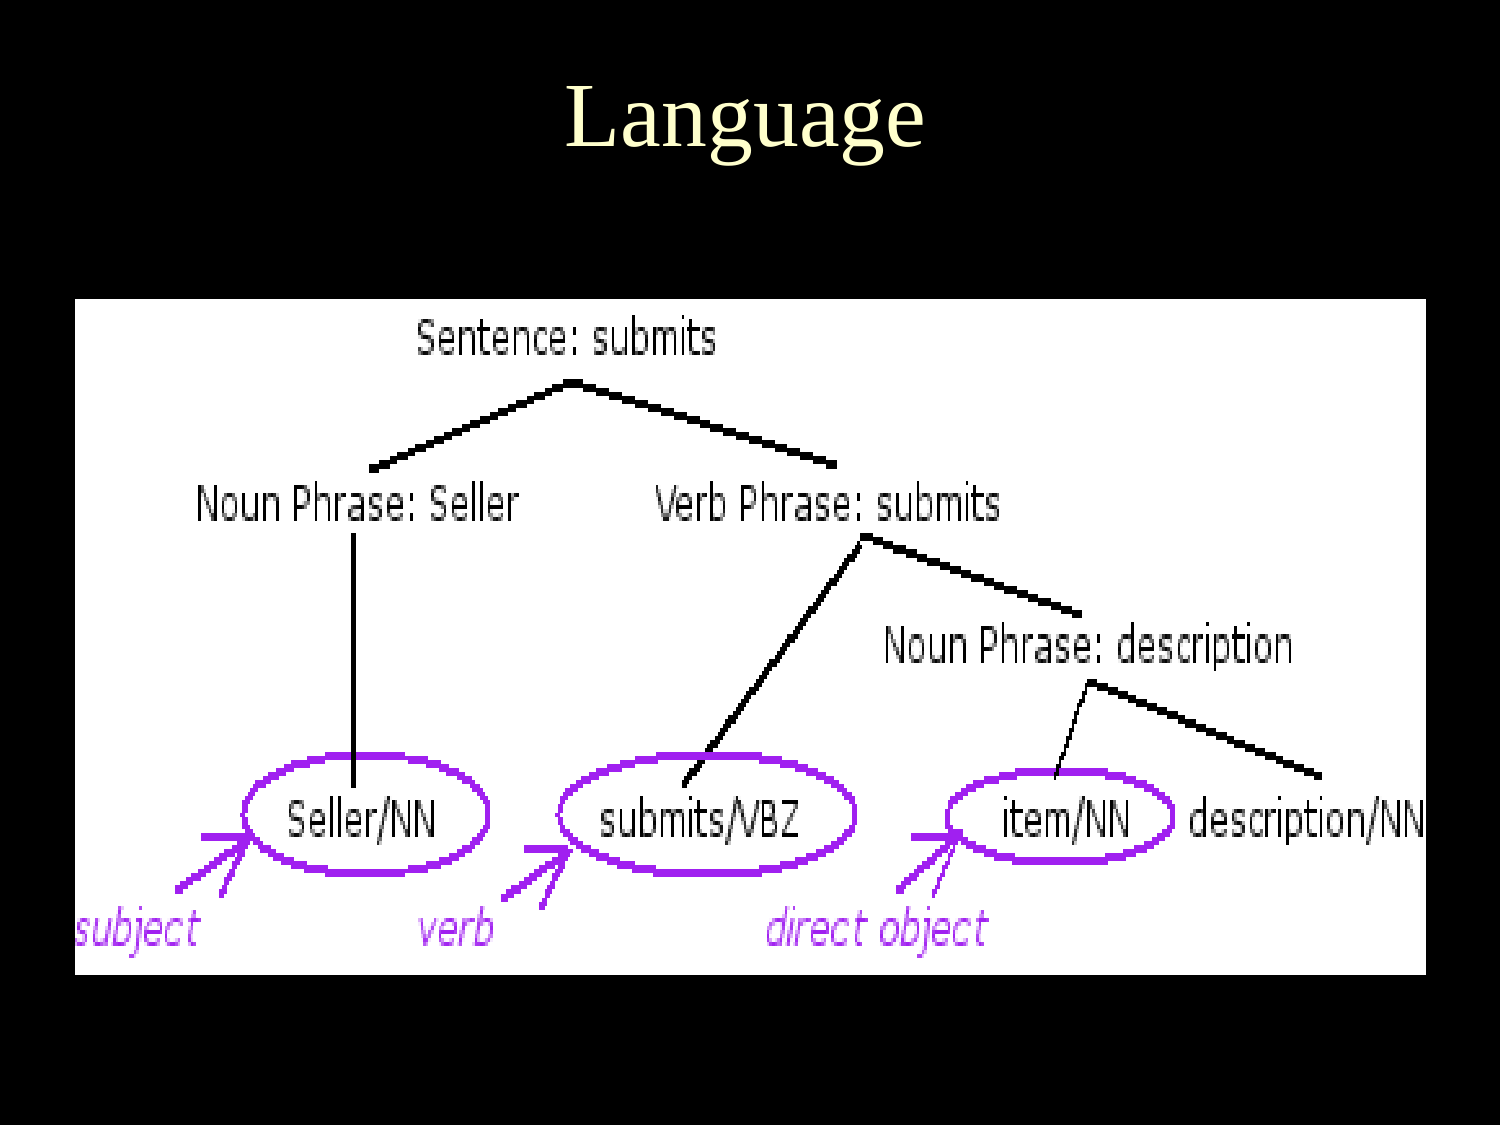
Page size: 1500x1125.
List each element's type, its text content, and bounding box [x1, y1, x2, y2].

picture [75, 299, 1426, 976]
title Language [108, 25, 1384, 214]
